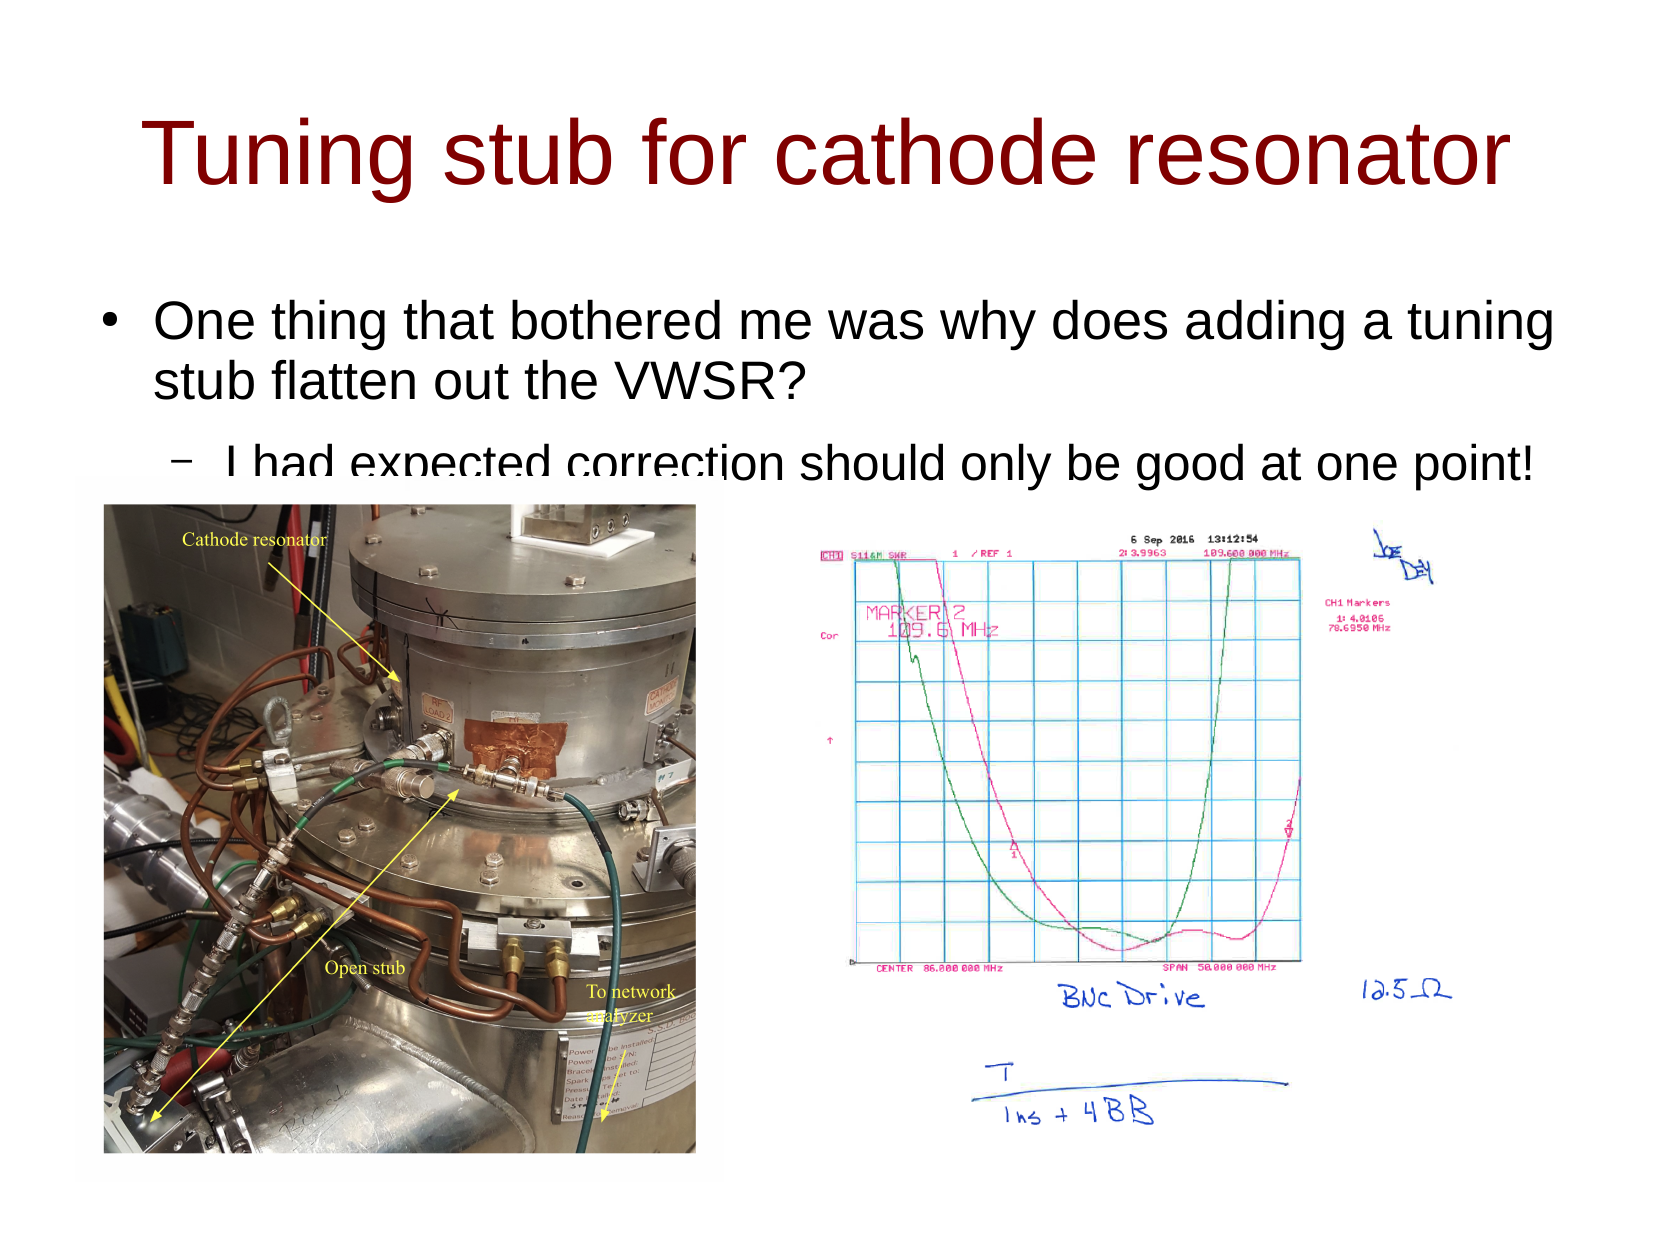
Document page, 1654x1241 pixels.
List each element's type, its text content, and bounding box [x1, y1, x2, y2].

picture [783, 498, 1499, 1139]
title Tuning stub for cathode resonator [82, 49, 1571, 257]
picture [75, 476, 724, 1182]
list One thing that bothered me was why does adding a tuning stub flatten out the VWSR? I had expected correction should only be good at one point! [82, 290, 1571, 1010]
